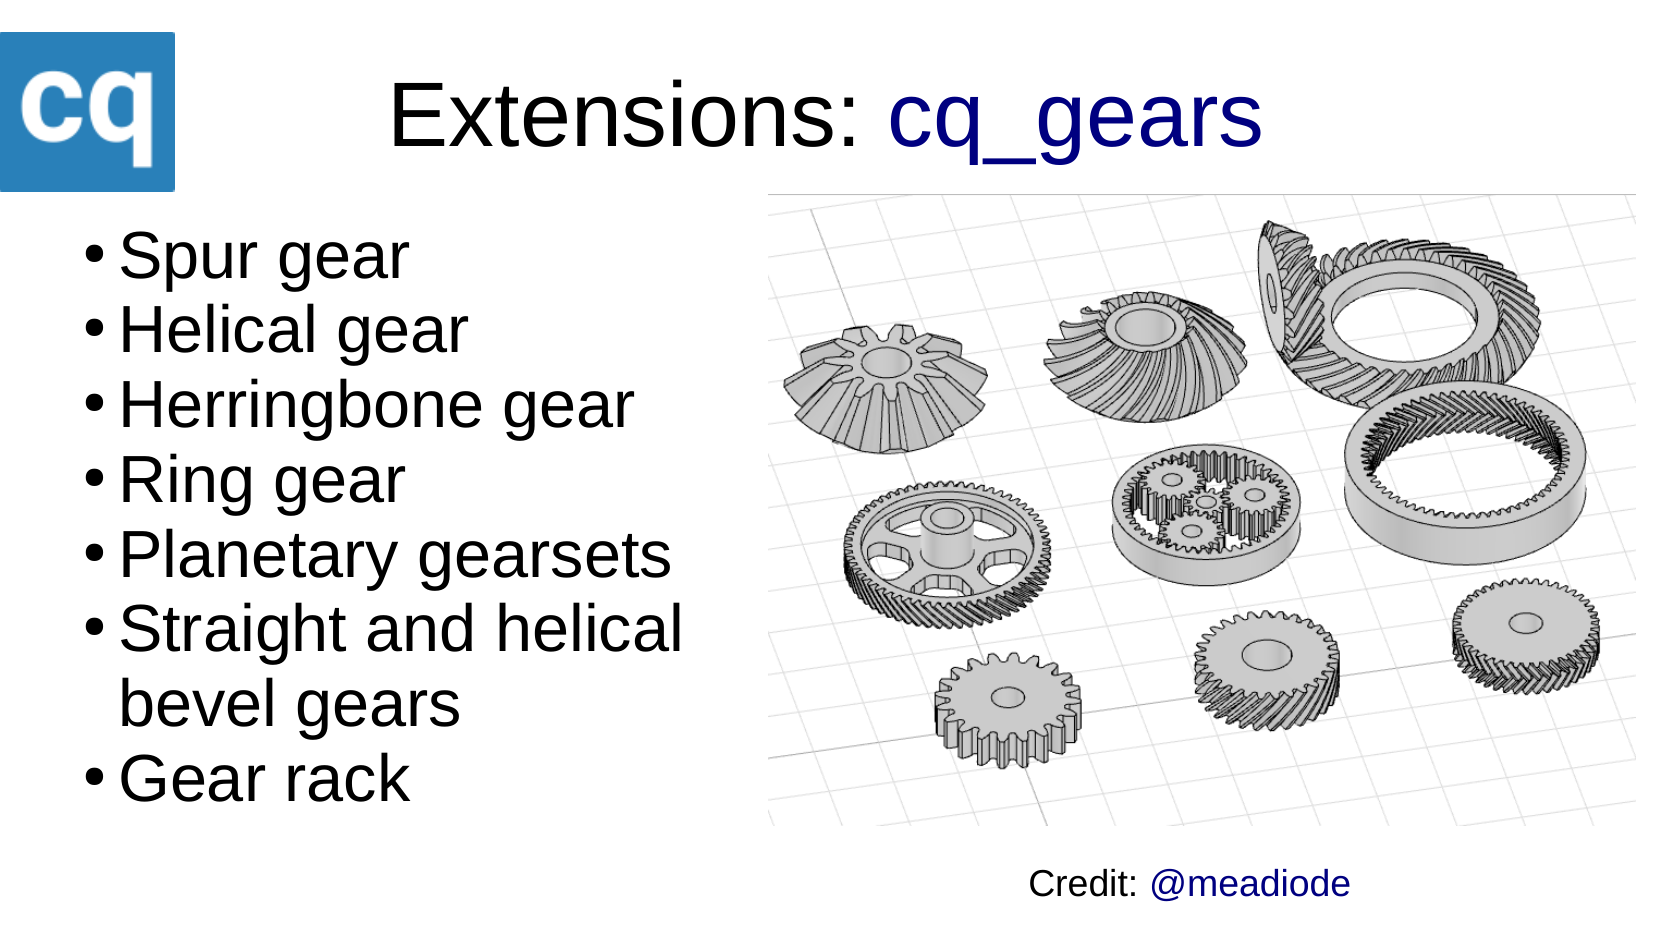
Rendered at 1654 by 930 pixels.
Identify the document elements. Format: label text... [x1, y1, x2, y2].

picture [0, 32, 175, 192]
title Extensions: cq_gears [82, 37, 1571, 193]
subtitle Spur gear Helical gear Herringbone gear Ring gear Planetary gearsets Straight and helical bevel gears Gear rack [82, 217, 736, 871]
text_box Credit: @meadiode [1013, 855, 1367, 912]
picture [768, 194, 1636, 826]
